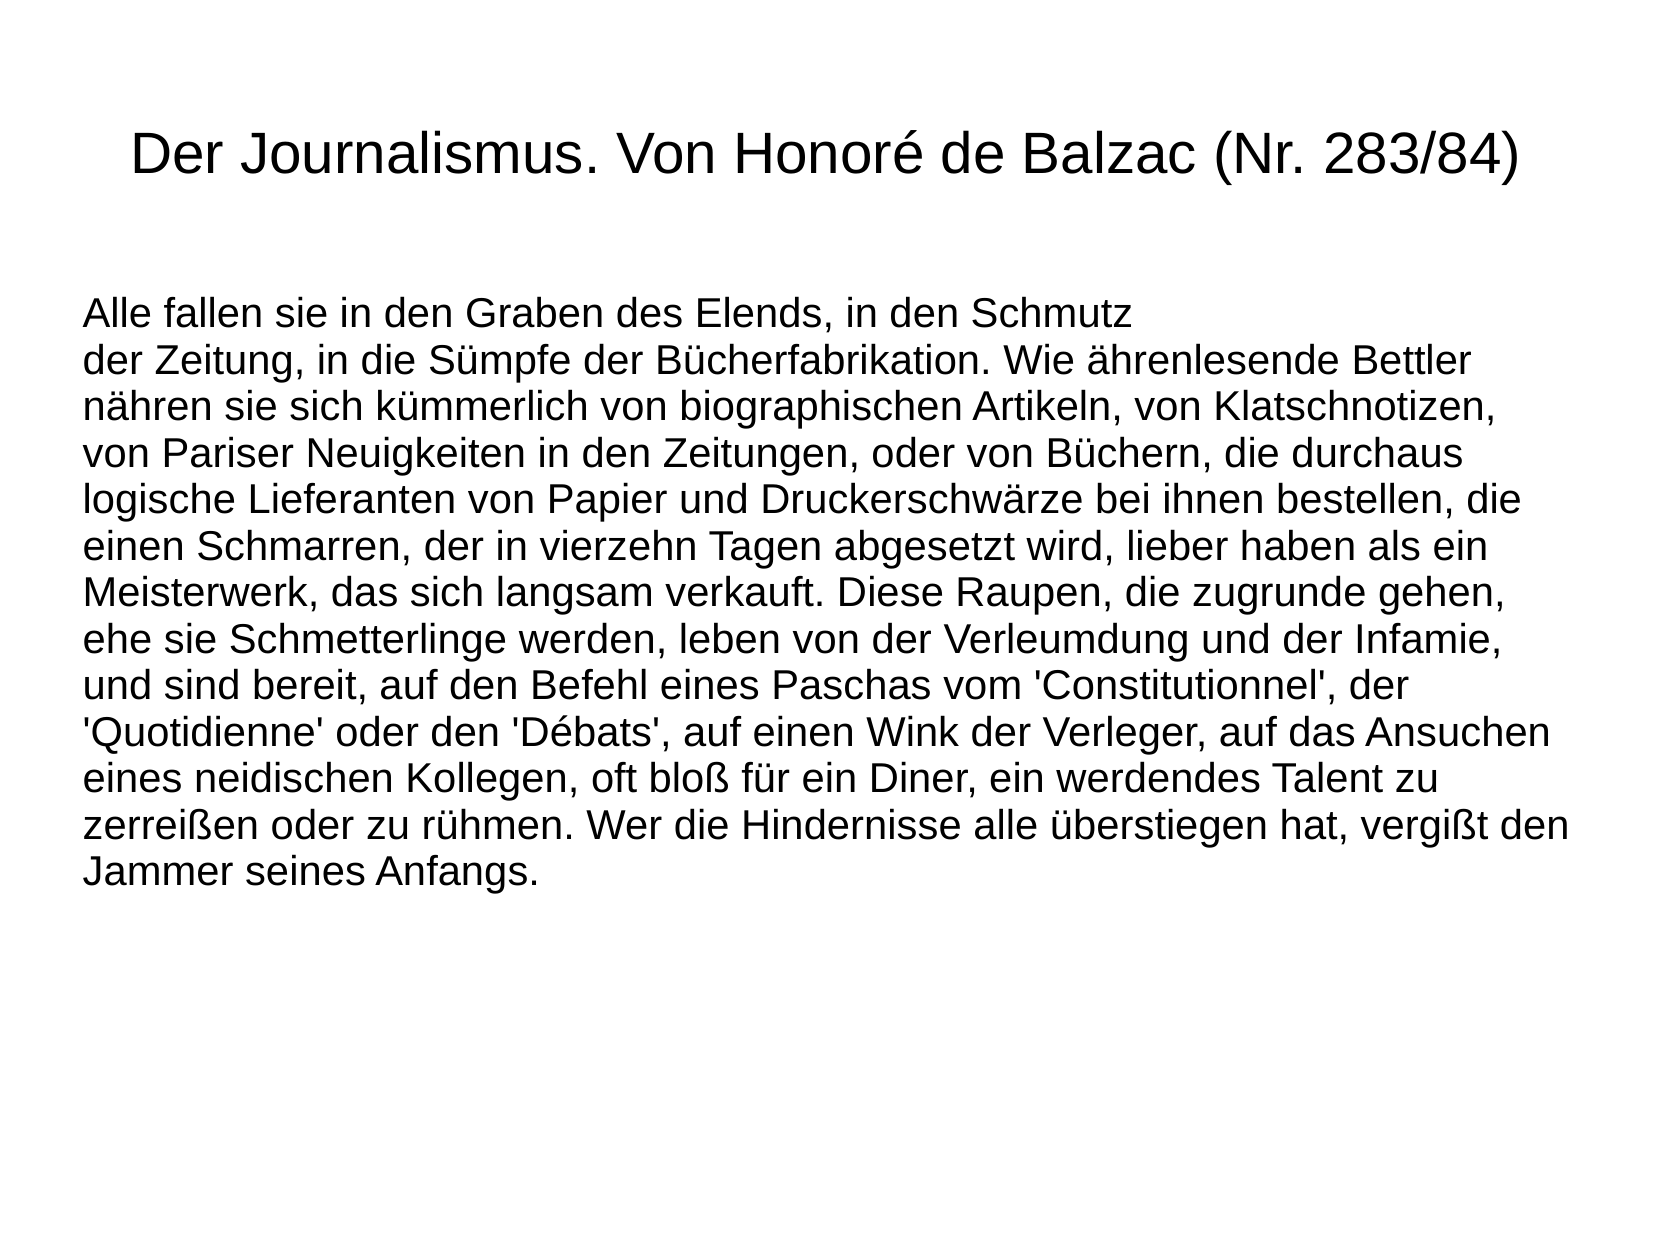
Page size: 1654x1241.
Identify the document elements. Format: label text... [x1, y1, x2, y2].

list Alle fallen sie in den Graben des Elends, in den Schmutz der Zeitung, in die Sümpfe der Bücherfabrikation. Wie ährenlesende Bettler nähren sie sich kümmerlich von biographischen Artikeln, von Klatschnotizen, von Pariser Neuigkeiten in den Zeitungen, oder von Büchern, die durchaus logische Lieferanten von Papier und Druckerschwärze bei ihnen bestellen, die einen Schmarren, der in vierzehn Tagen abgesetzt wird, lieber haben als ein Meisterwerk, das sich langsam verkauft. Diese Raupen, die zugrunde gehen, ehe sie Schmetterlinge werden, leben von der Verleumdung und der Infamie, und sind bereit, auf den Befehl eines Paschas vom 'Constitutionnel', der 'Quotidienne' oder den 'Débats', auf einen Wink der Verleger, auf das Ansuchen eines neidischen Kollegen, oft bloß für ein Diner, ein werdendes Talent zu zerreißen oder zu rühmen. Wer die Hindernisse alle überstiegen hat, vergißt den Jammer seines Anfangs. [82, 290, 1571, 1010]
title Der Journalismus. Von Honoré de Balzac (Nr. 283/84) [82, 49, 1571, 257]
